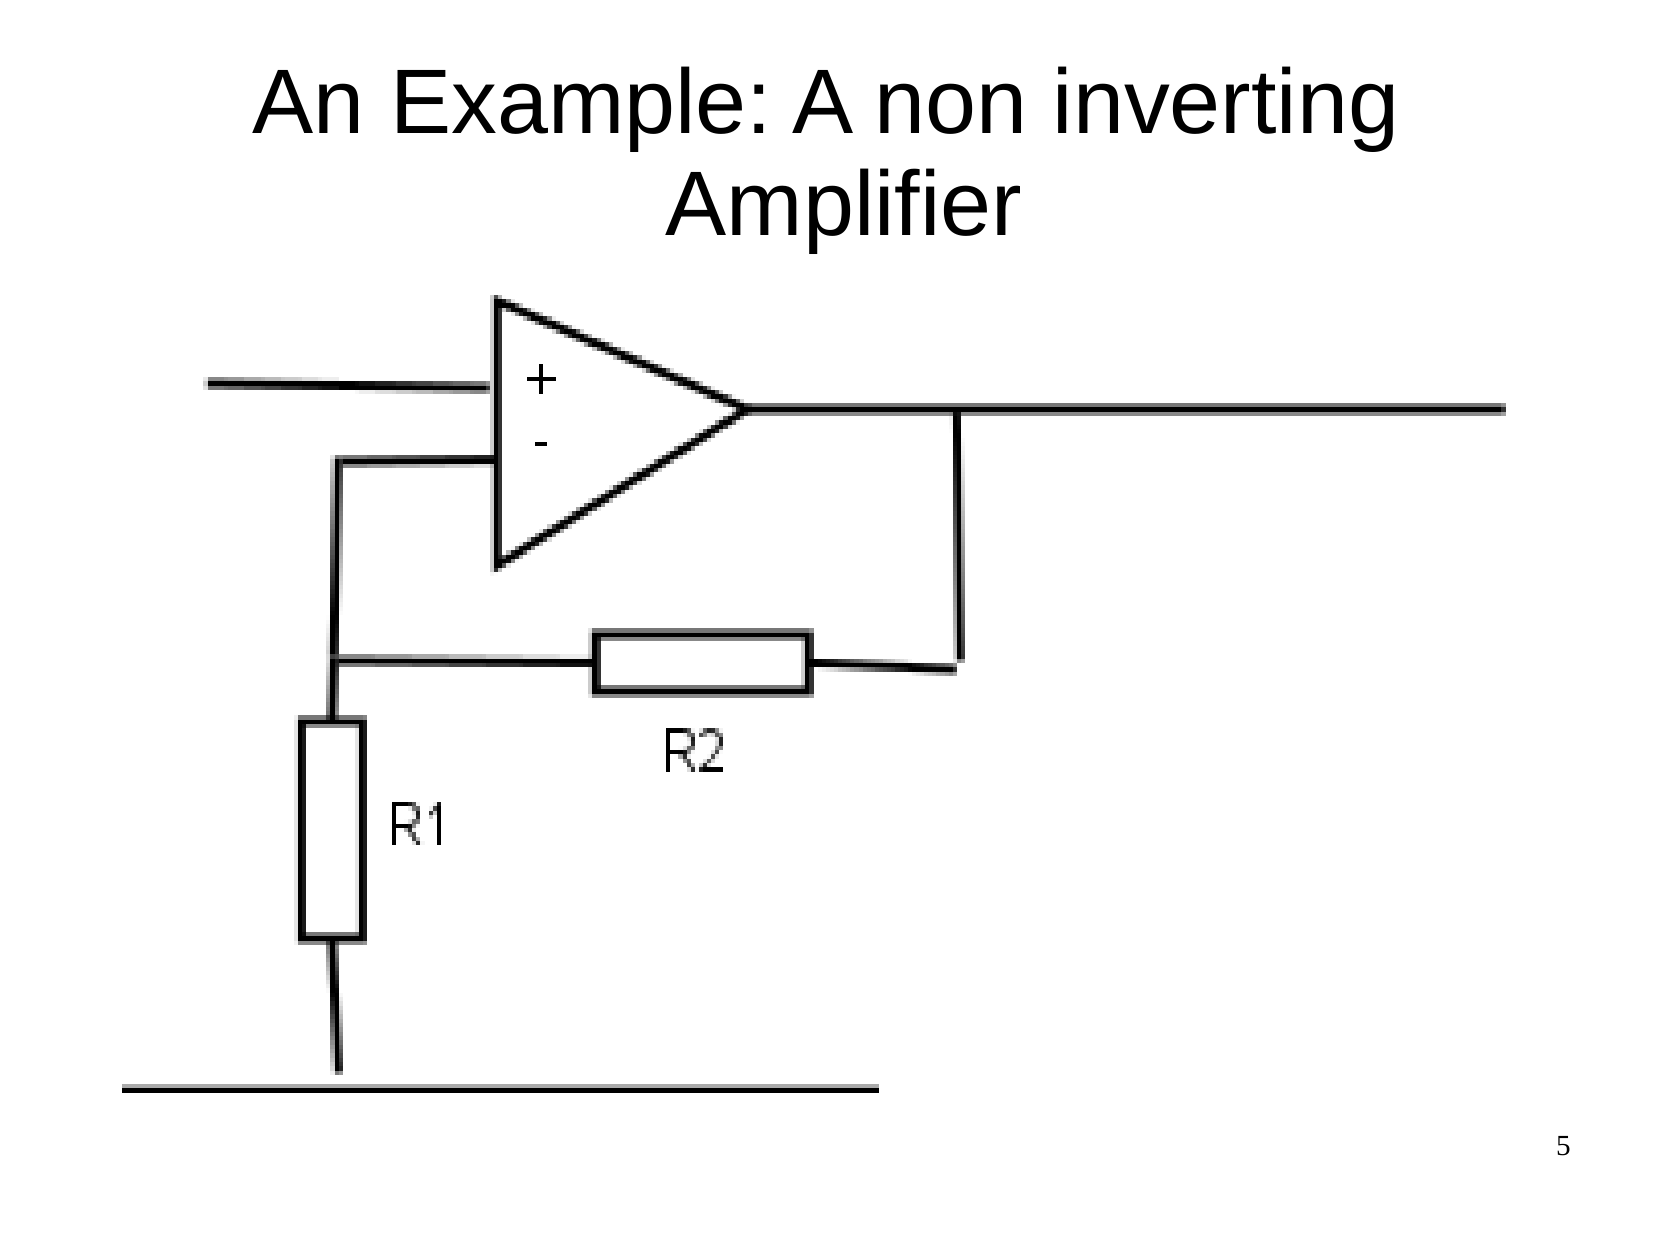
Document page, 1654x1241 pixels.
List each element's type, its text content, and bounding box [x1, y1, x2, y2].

title An Example: A non inverting Amplifier [82, 49, 1571, 257]
picture [118, 295, 1506, 1093]
